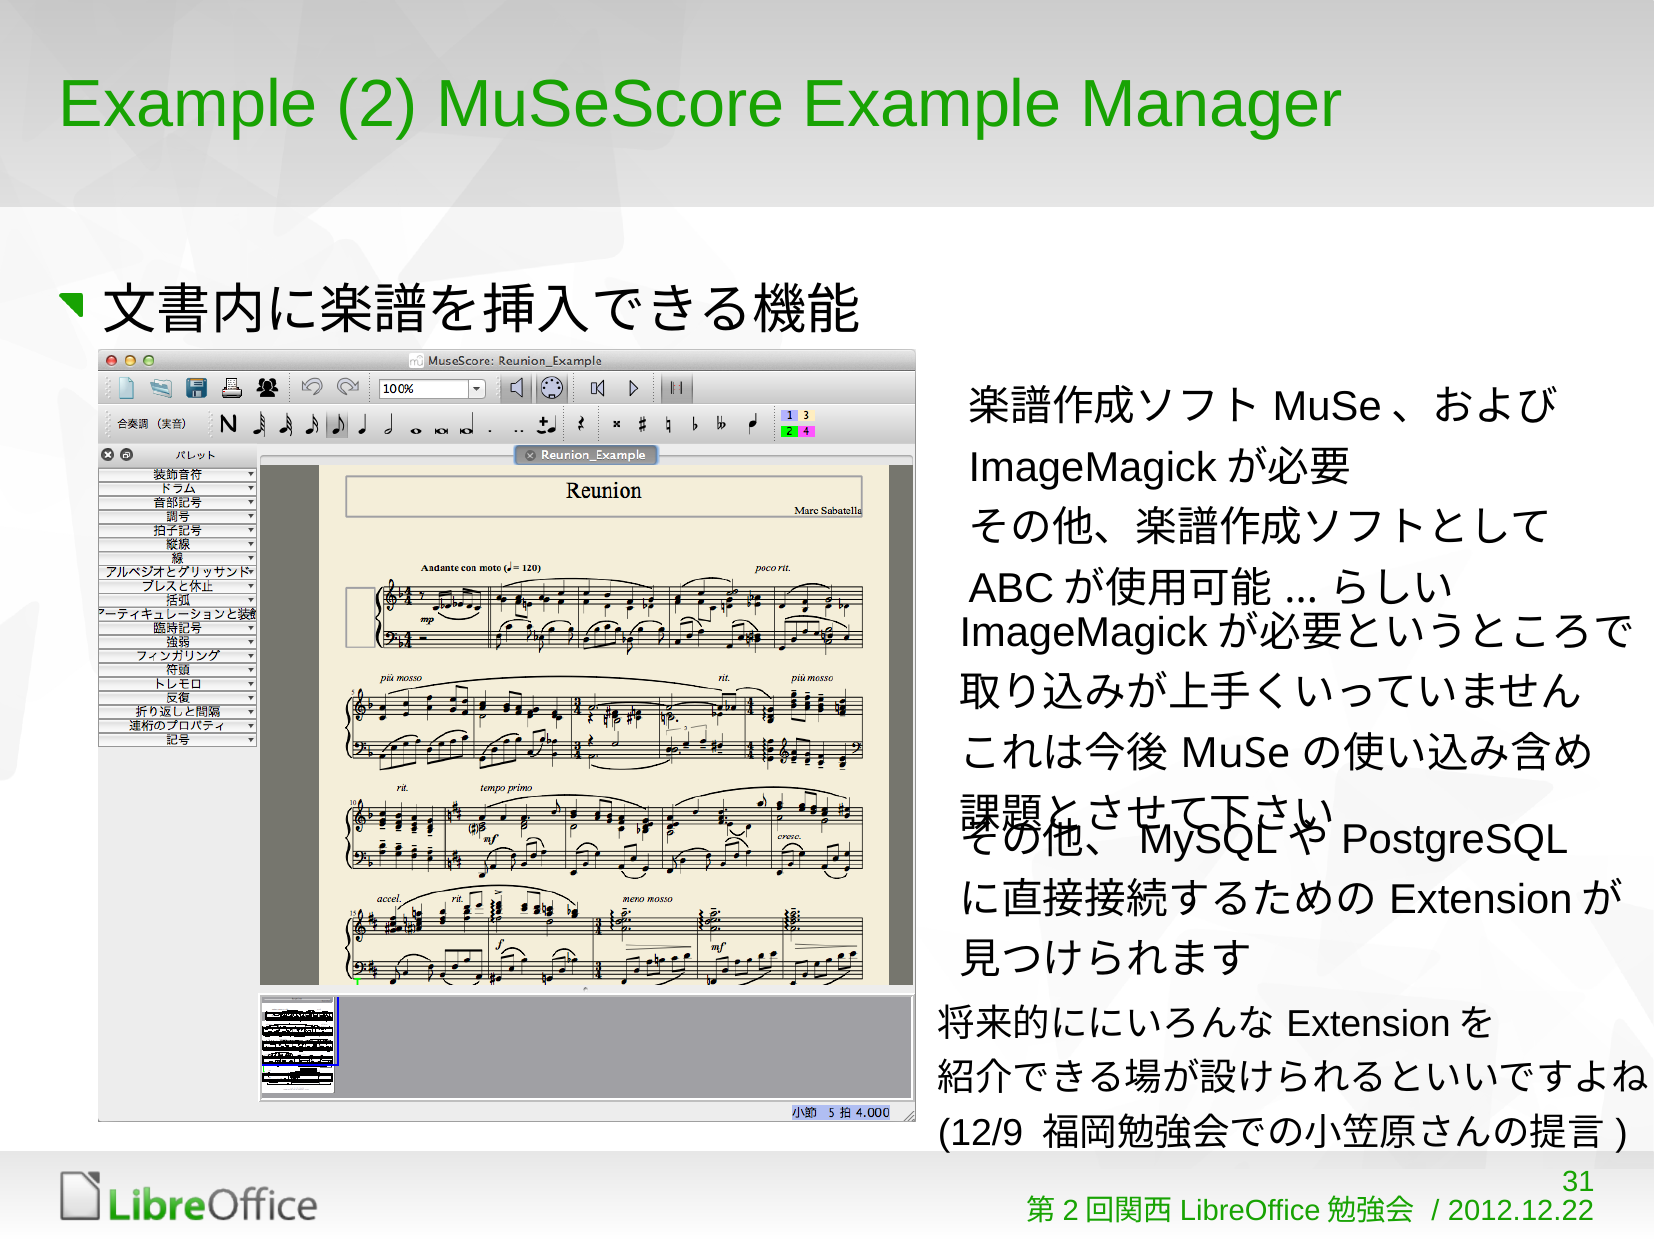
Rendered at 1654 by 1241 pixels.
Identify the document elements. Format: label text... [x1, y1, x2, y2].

title Example (2) MuSeScore Example Manager [59, 29, 1595, 178]
list 文書内に楽譜を挿入できる機能 [59, 265, 1595, 986]
picture [0, 0, 783, 931]
picture [1062, 1123, 1073, 1127]
picture [41, 1152, 337, 1240]
text_box 将来的ににいろんなExtensionを 紹介できる場が設けられるといいですよね (12/9 福岡勉強会での小笠原さんの提言) [923, 985, 1625, 1123]
text_box その他、MySQLやPostgreSQL に直接接続するためのExtensionが 見つけられます [944, 797, 1613, 947]
picture [1007, 1123, 1017, 1134]
text_box 楽譜作成ソフトMuSe、および ImageMagickが必要 その他、楽譜作成ソフトとして ABCが使用可能...らしい [953, 365, 1506, 562]
text_box ImageMagickが必要というところで 取り込みが上手くいっていません これは今後MuSeの使い込み含め 課題とさせて下さい [944, 590, 1599, 778]
picture [1273, 1123, 1284, 1140]
picture [98, 349, 1654, 1169]
picture [1498, 1123, 1509, 1140]
picture [1631, 1082, 1640, 1088]
